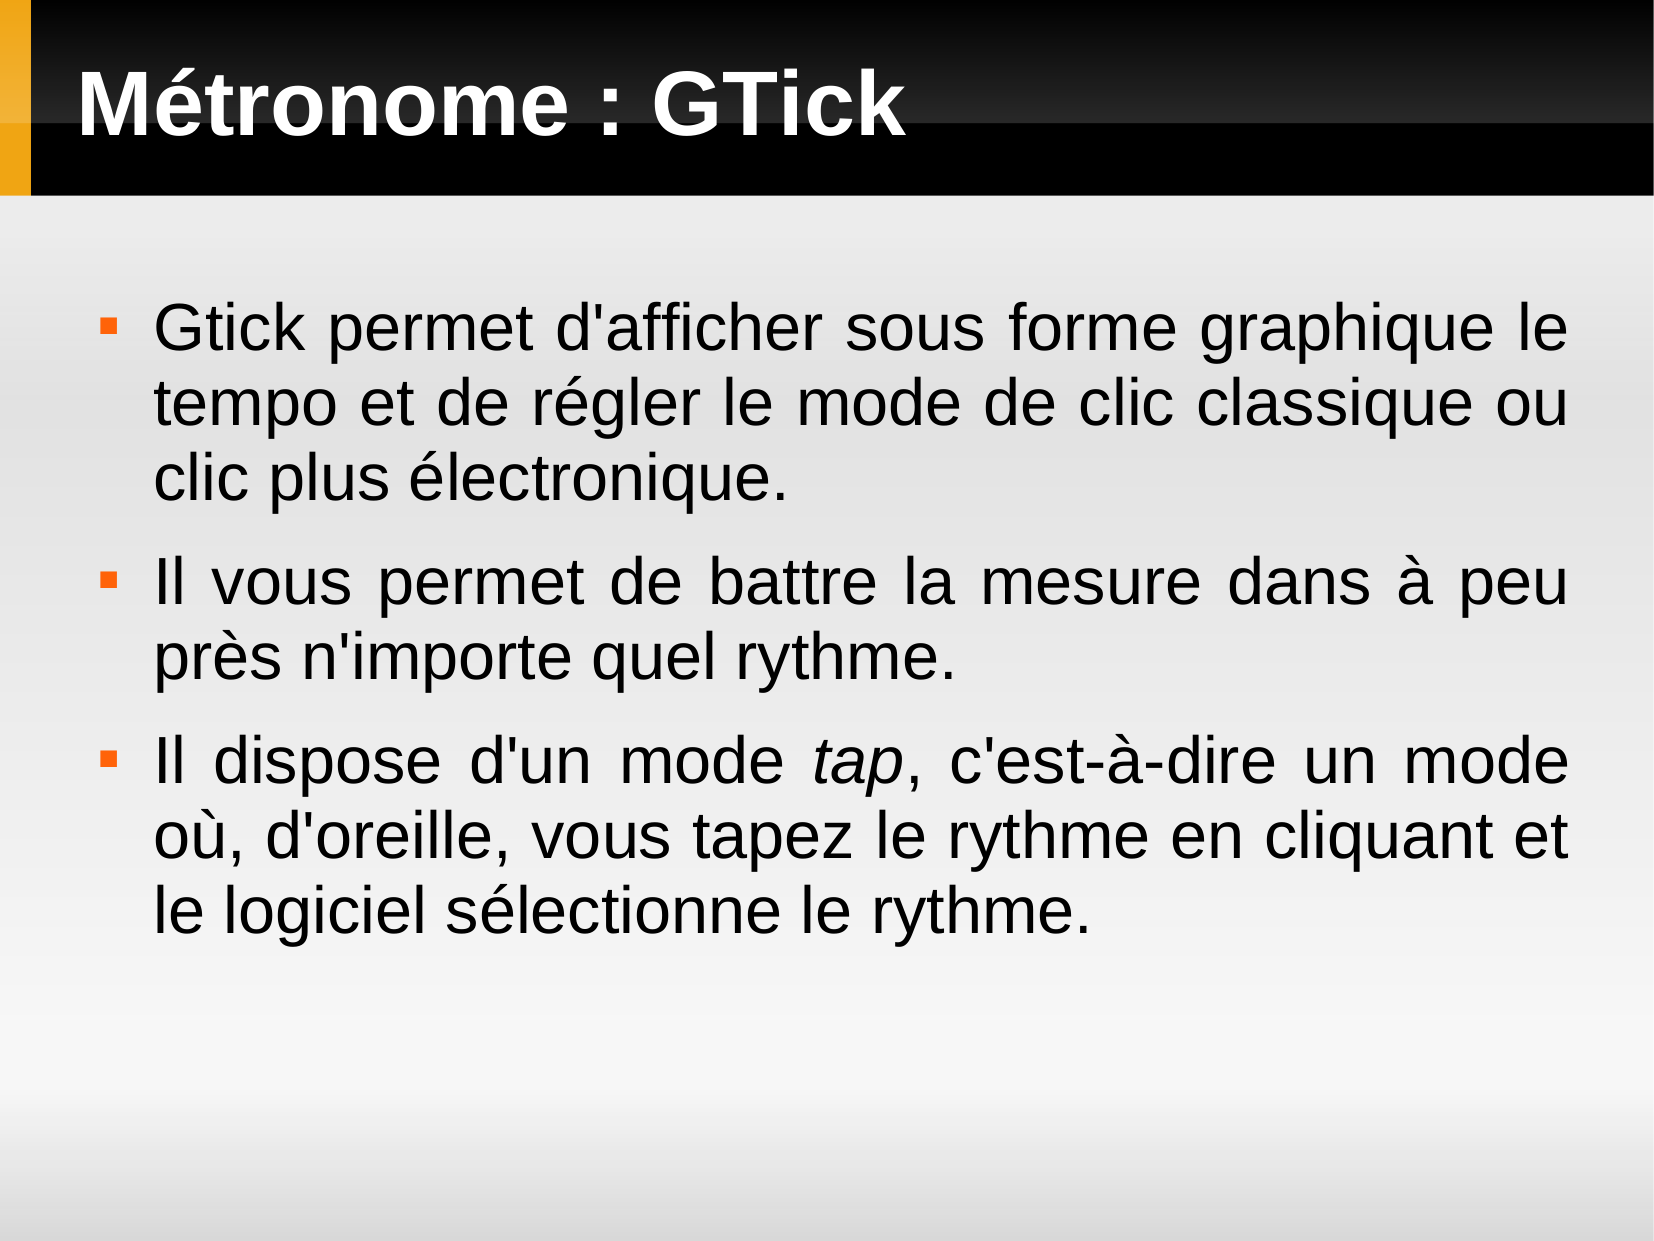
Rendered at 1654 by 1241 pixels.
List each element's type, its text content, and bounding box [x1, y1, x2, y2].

picture [0, 0, 1654, 1241]
list Gtick permet d'afficher sous forme graphique le tempo et de régler le mode de clic classique ou clic plus électronique. Il vous permet de battre la mesure dans à peu près n'importe quel rythme. Il dispose d'un mode tap, c'est-à-dire un mode où, d'oreille, vous tapez le rythme en cliquant et le logiciel sélectionne le rythme. [82, 290, 1571, 1109]
title Métronome : GTick [76, 0, 1565, 208]
